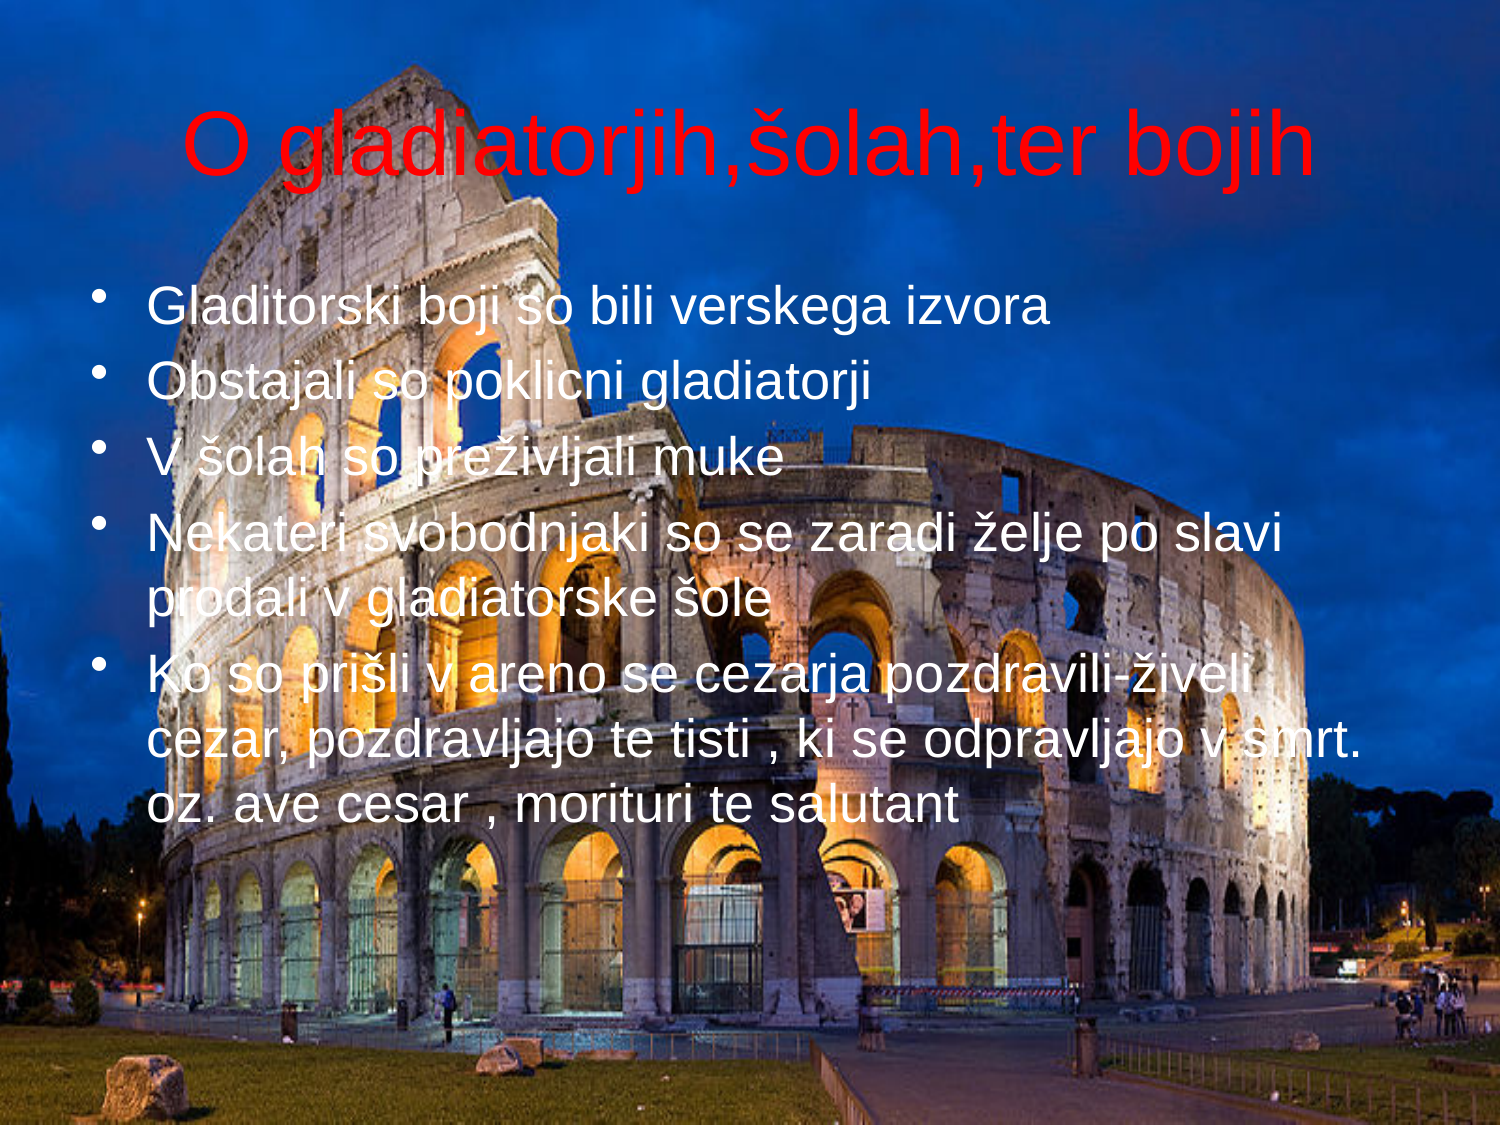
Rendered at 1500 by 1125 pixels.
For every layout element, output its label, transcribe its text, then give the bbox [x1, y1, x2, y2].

picture [0, 0, 1500, 1125]
list Gladitorski boji so bili verskega izvora Obstajali so poklicni gladiatorji V šolah so preživljali muke Nekateri svobodnjaki so se zaradi želje po slavi prodali v gladiatorske šole Ko so prišli v areno se cezarja pozdravili-živeli cezar, pozdravljajo te tisti , ki se odpravljajo v smrt. oz. ave cesar , morituri te salutant [75, 262, 1425, 1005]
title O gladiatorjih,šolah,ter bojih [75, 45, 1425, 233]
